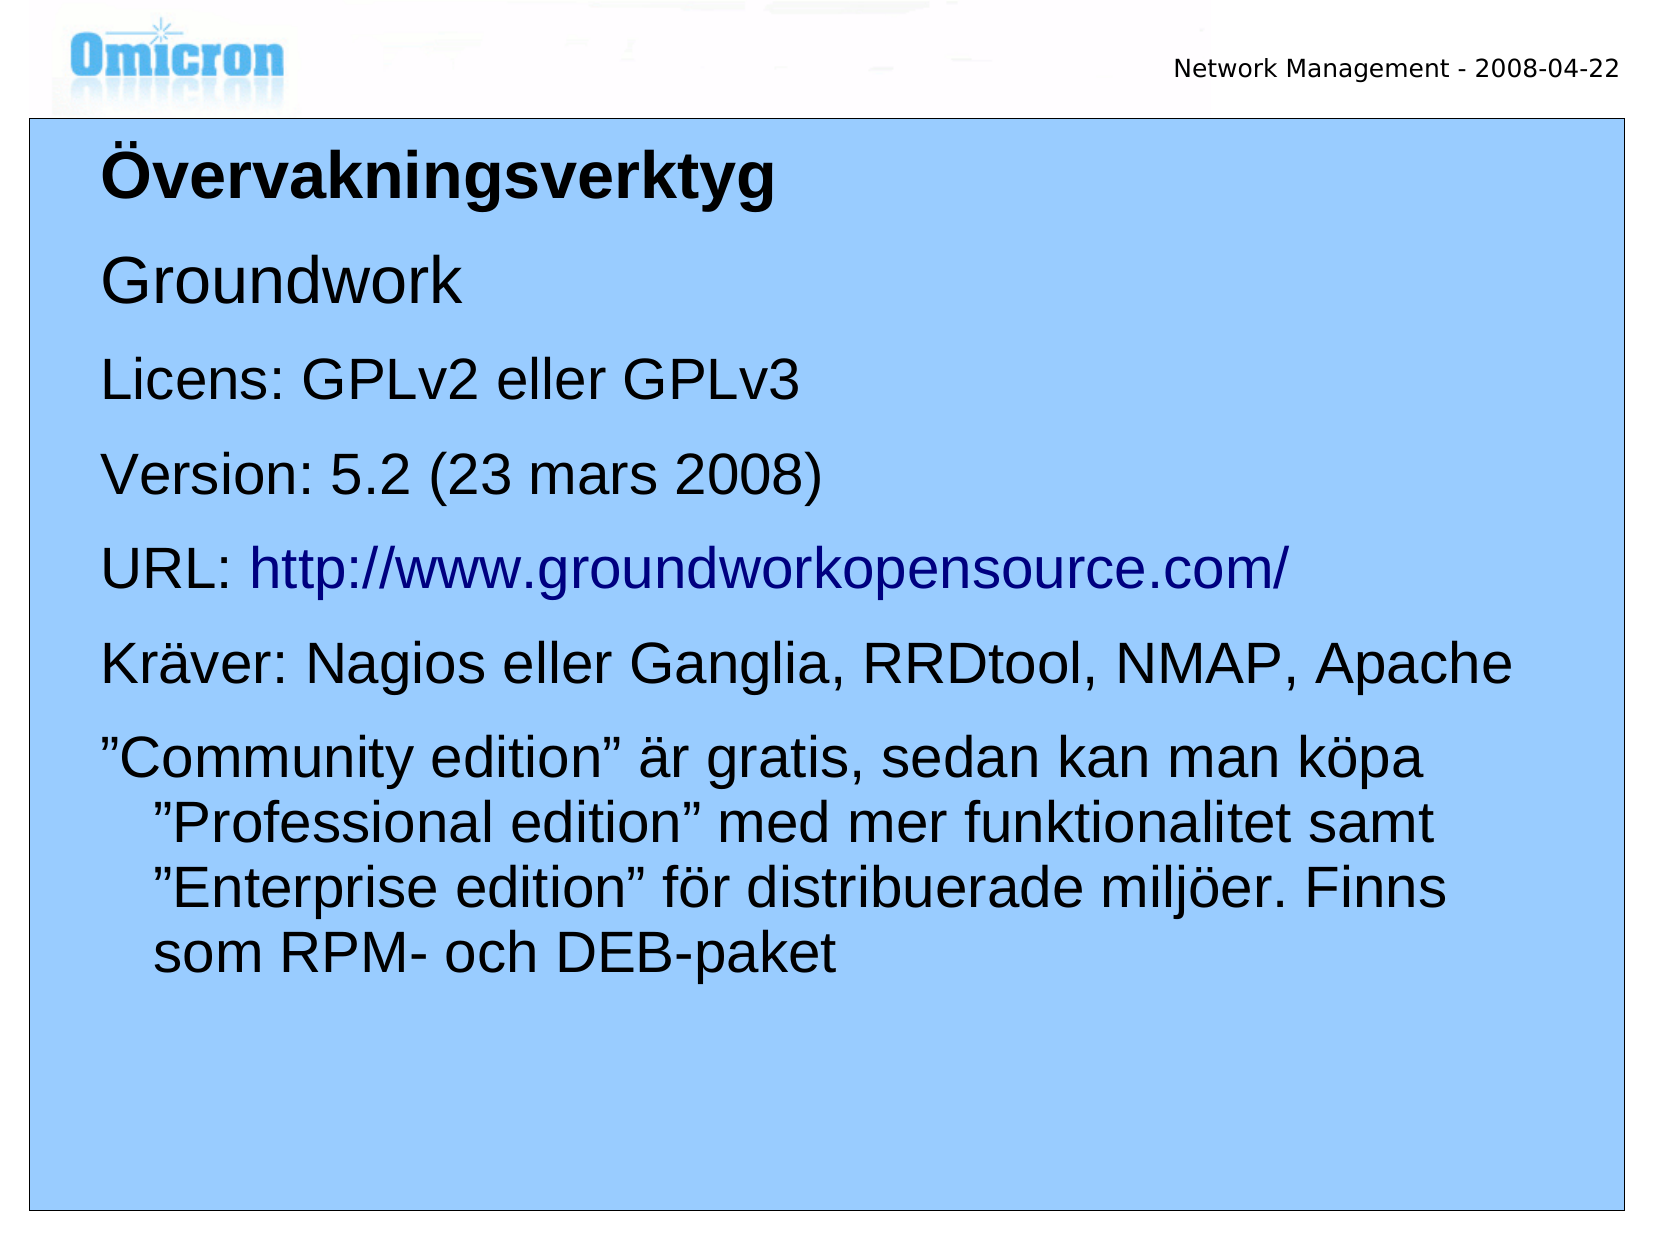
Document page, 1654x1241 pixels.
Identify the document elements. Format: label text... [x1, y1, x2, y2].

text_box Network Management - 2008-04-22 [1158, 46, 1636, 91]
list Övervakningsverktyg Groundwork Licens: GPLv2 eller GPLv3 Version: 5.2 (23 mars 2008) URL: http://www.groundworkopensource.com/ Kräver: Nagios eller Ganglia, RRDtool, NMAP, Apache ”Community edition” är gratis, sedan kan man köpa ”Professional edition” med mer funktionalitet samt ”Enterprise edition” för distribuerade miljöer. Finns som RPM- och DEB-paket [82, 138, 1571, 1241]
picture [29, 0, 1211, 118]
text_box [29, 118, 1625, 1211]
